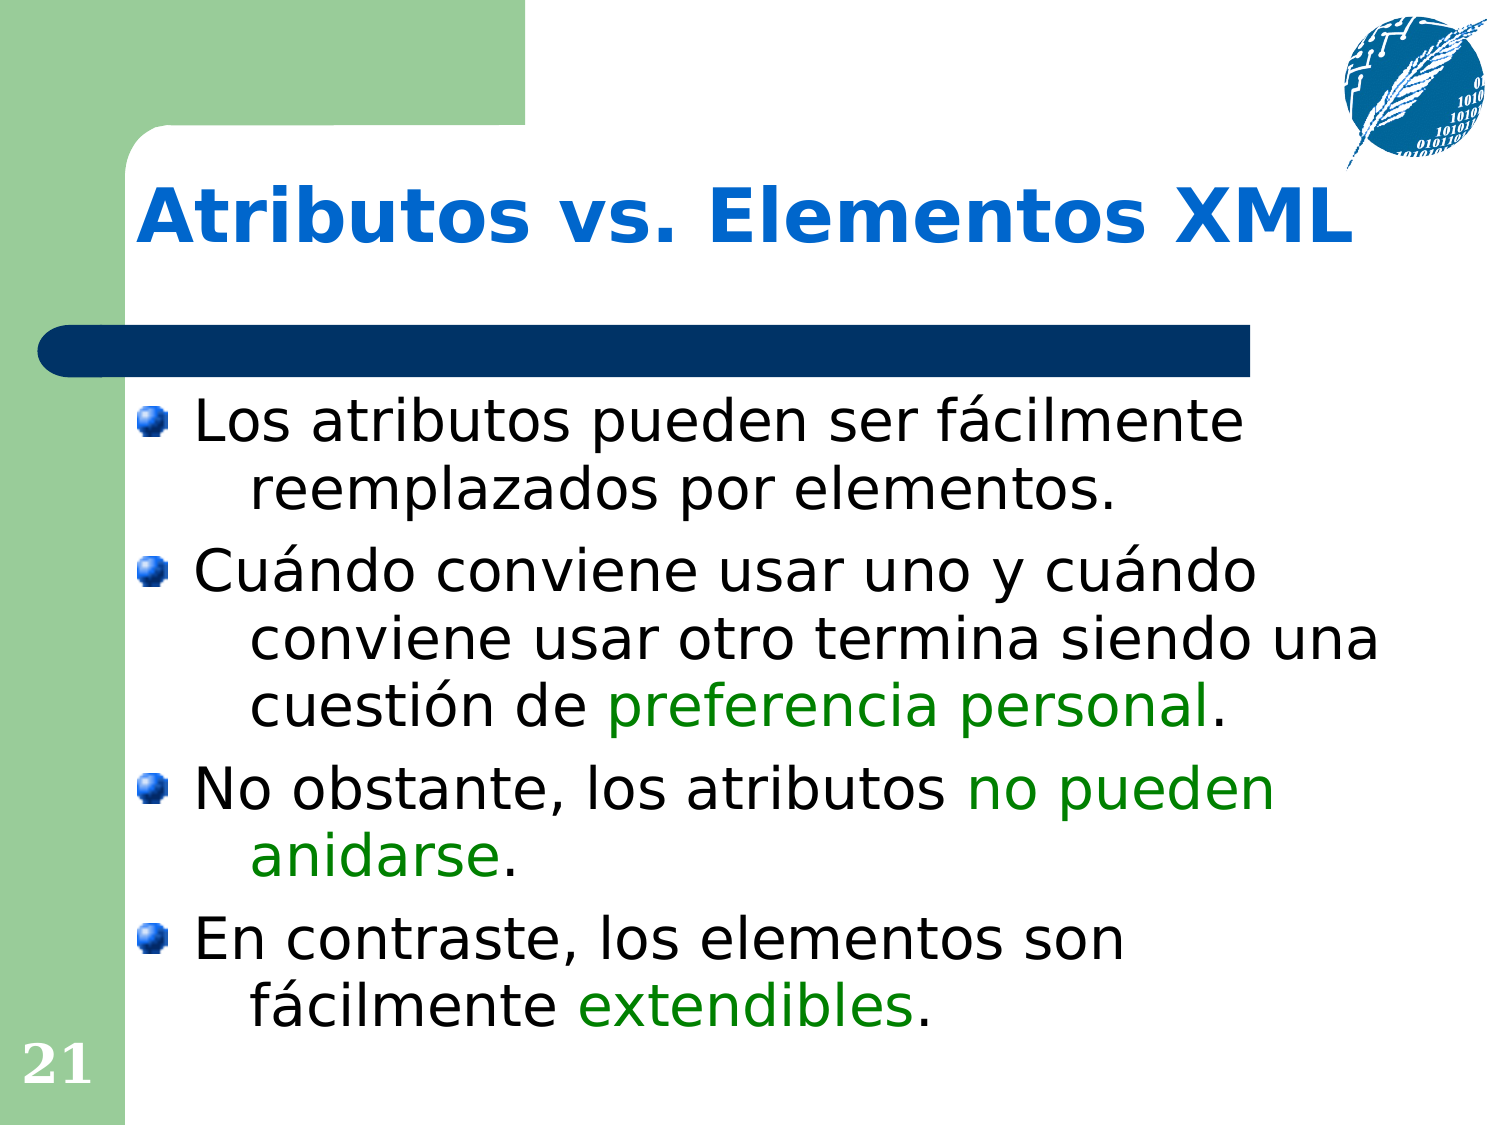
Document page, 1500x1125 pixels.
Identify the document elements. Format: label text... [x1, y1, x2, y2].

picture [1416, 140, 1425, 149]
picture [1436, 127, 1450, 136]
picture [1341, 15, 1487, 172]
list Los atributos pueden ser fácilmente reemplazados por elementos. Cuándo conviene usar uno y cuándo conviene usar otro termina siendo una cuestión de preferencia personal. No obstante, los atributos no pueden anidarse. En contraste, los elementos son fácilmente extendibles. [137, 387, 1400, 1045]
title Atributos vs. Elementos XML [136, 136, 1414, 301]
picture [1427, 138, 1431, 148]
picture [1433, 139, 1440, 147]
